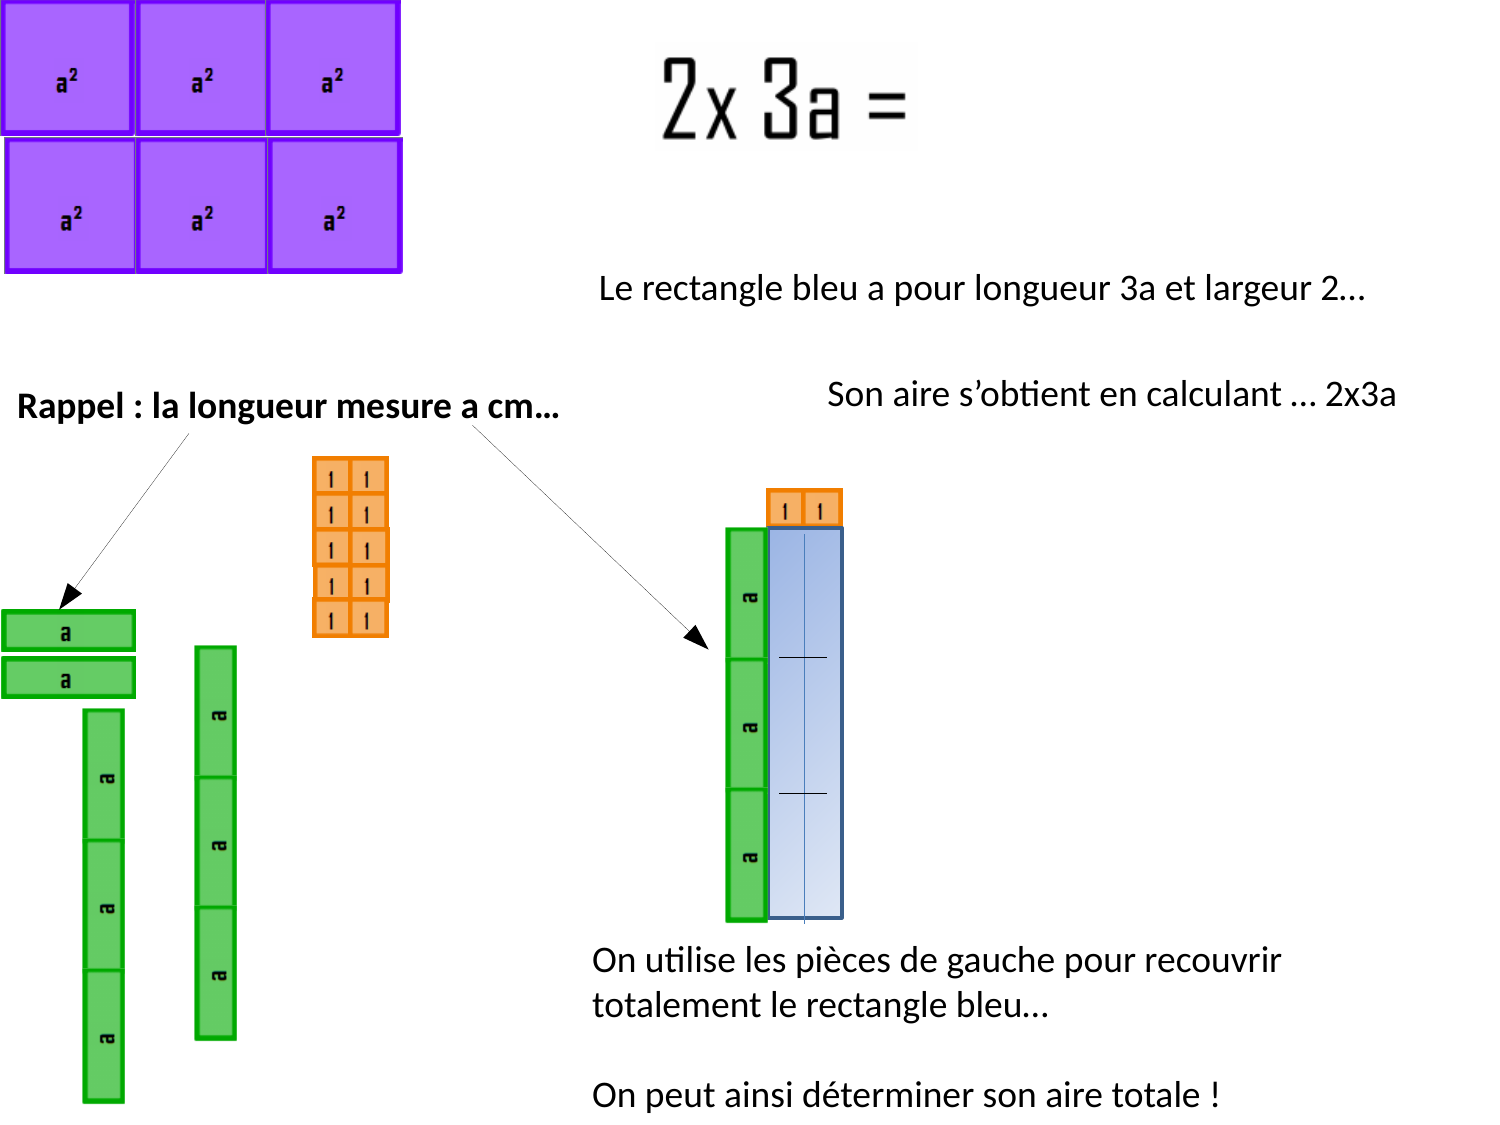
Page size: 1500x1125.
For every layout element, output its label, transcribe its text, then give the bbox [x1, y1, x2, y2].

picture [0, 0, 401, 136]
picture [0, 656, 136, 699]
picture [0, 609, 136, 652]
picture [725, 488, 843, 924]
text_box Rappel : la longueur mesure a cm… [2, 373, 577, 434]
picture [194, 645, 237, 1042]
text_box On utilise les pièces de gauche pour recouvrir totalement le rectangle bleu… On peut ainsi déterminer son aire totale ! [577, 928, 1307, 1123]
text_box [768, 527, 842, 918]
picture [312, 456, 390, 638]
picture [82, 708, 125, 1105]
text_box Son aire s’obtient en calculant … 2x3a [812, 361, 1413, 422]
picture [655, 42, 918, 151]
text_box Le rectangle bleu a pour longueur 3a et largeur 2… [584, 255, 1382, 316]
picture [4, 137, 403, 274]
